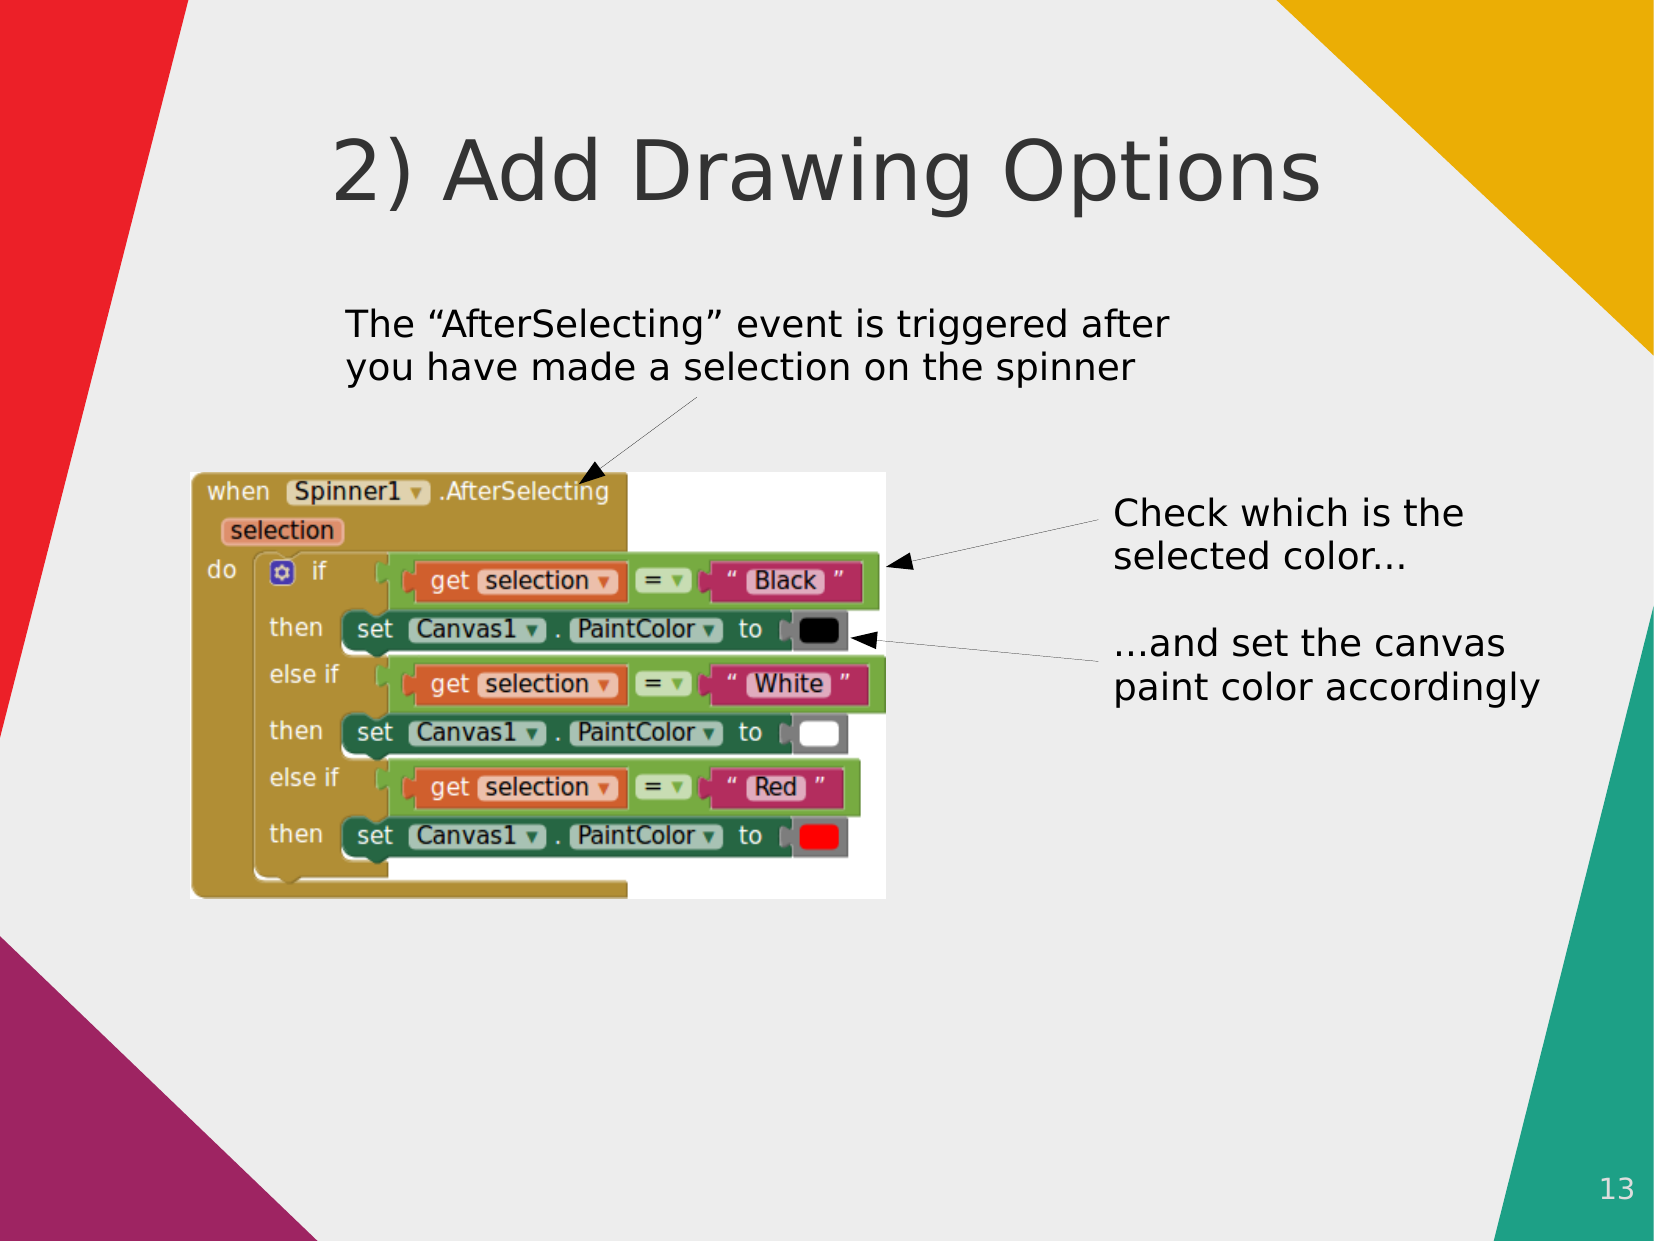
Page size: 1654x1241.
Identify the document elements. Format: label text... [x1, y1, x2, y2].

text_box The “AfterSelecting” event is triggered after you have made a selection on the spinner [330, 295, 1205, 398]
text_box Check which is the selected color... ...and set the canvas paint color accordingly [1098, 484, 1583, 717]
title 2) Add Drawing Options [114, 73, 1539, 271]
picture [190, 472, 886, 899]
